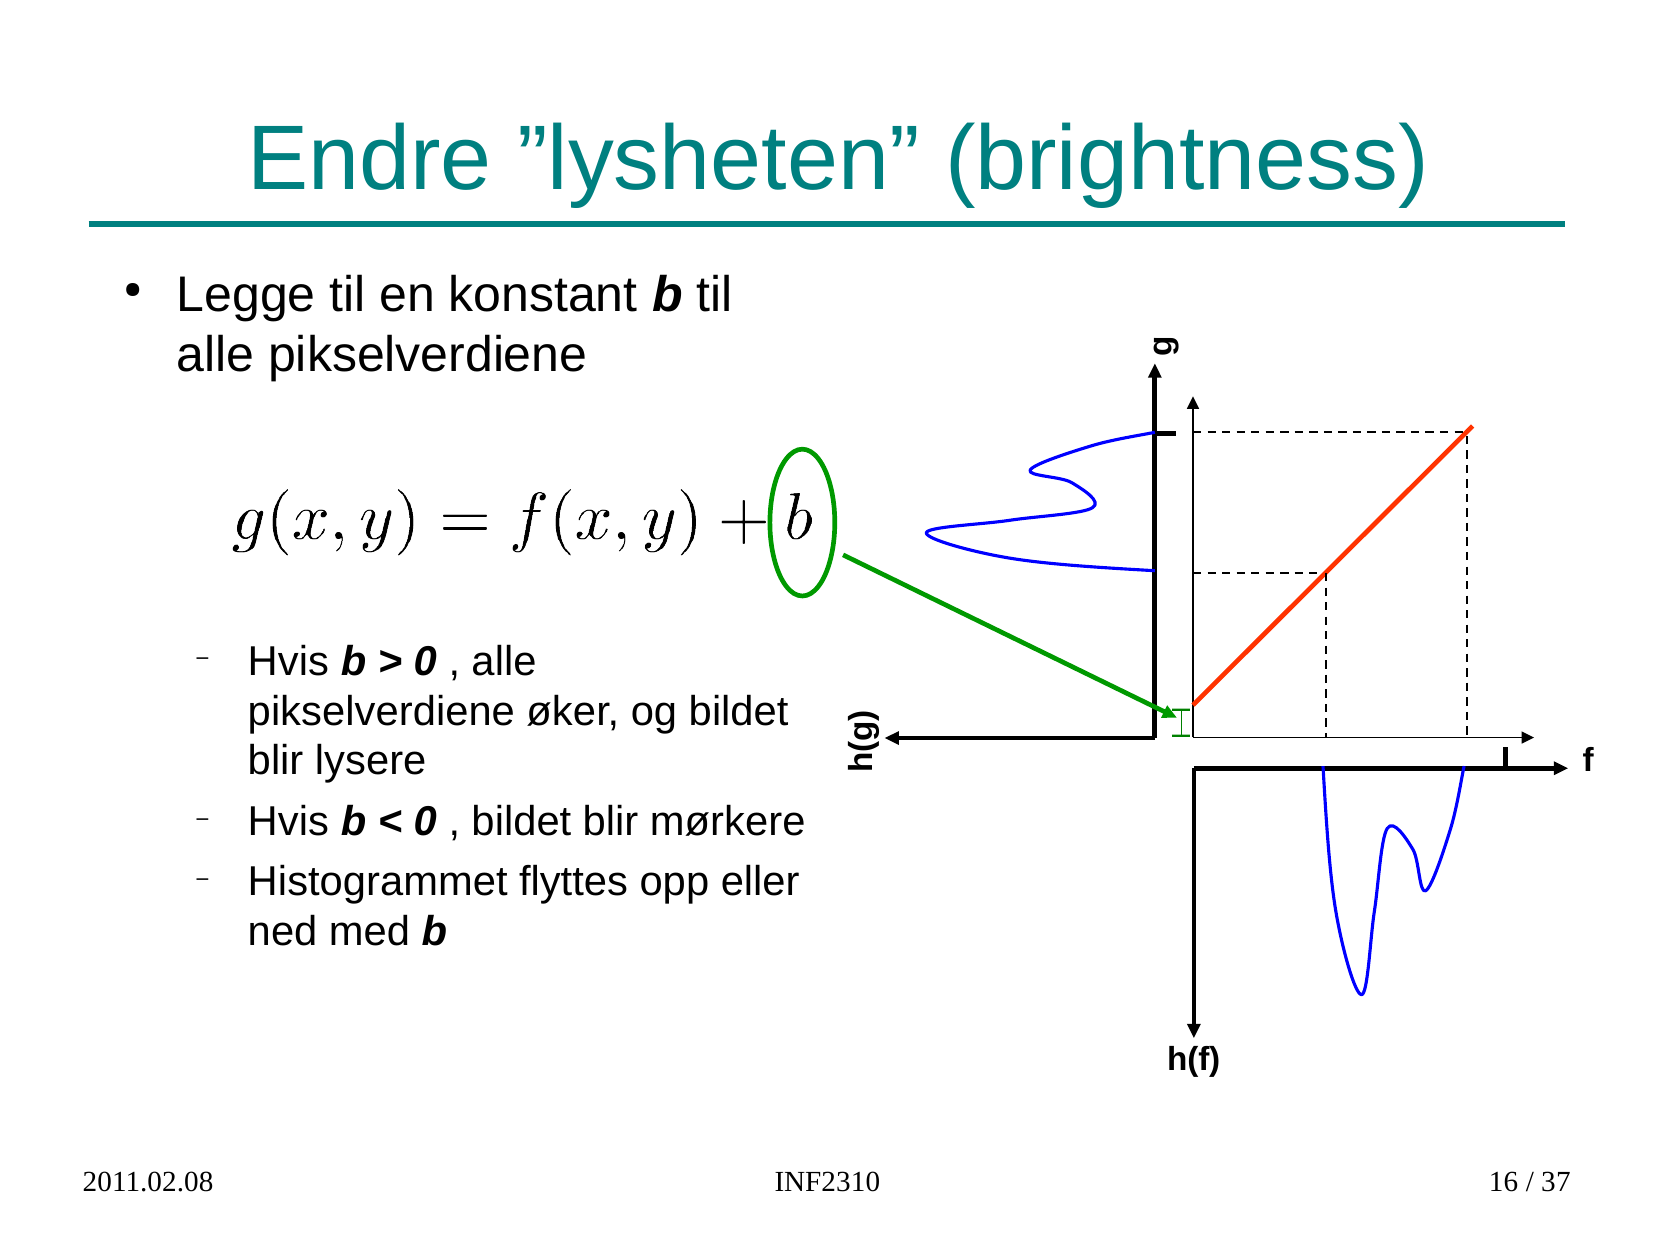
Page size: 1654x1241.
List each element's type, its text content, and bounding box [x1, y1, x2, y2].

picture [220, 481, 827, 562]
text_box h(g) [830, 673, 894, 788]
title Endre ”lysheten” (brightness) [134, 83, 1543, 222]
text_box g [1130, 308, 1194, 372]
text_box f [1567, 729, 1631, 793]
text_box h(f) [1152, 1029, 1259, 1093]
list Legge til en konstant b til alle pikselverdiene Hvis b > 0 , alle pikselverdiene øker, og bildet blir lysere Hvis b < 0 , bildet blir mørkere Histogrammet flyttes opp eller ned med b [91, 253, 827, 1135]
